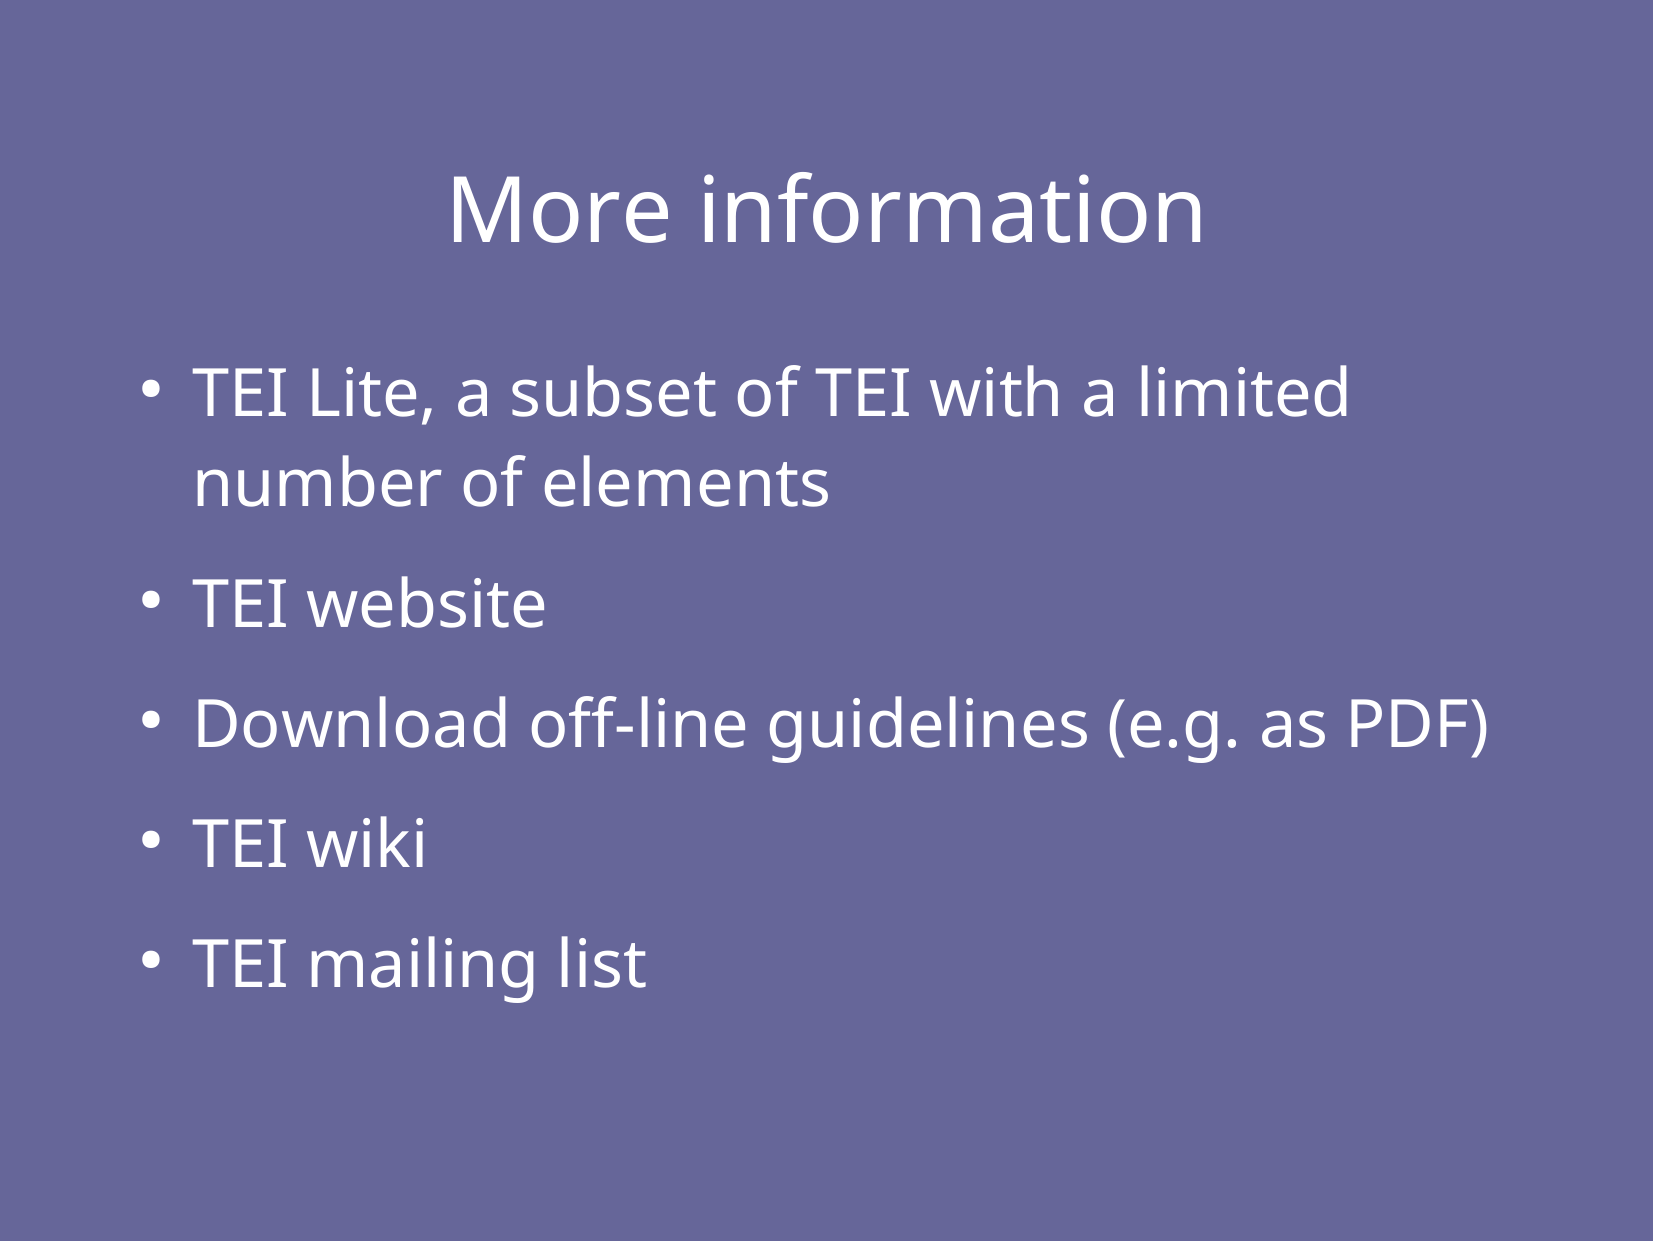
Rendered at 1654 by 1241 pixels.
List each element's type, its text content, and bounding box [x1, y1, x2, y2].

title More information [121, 102, 1534, 311]
list TEI Lite, a subset of TEI with a limited number of elements TEI website Download off-line guidelines (e.g. as PDF) TEI wiki TEI mailing list [121, 344, 1534, 1127]
